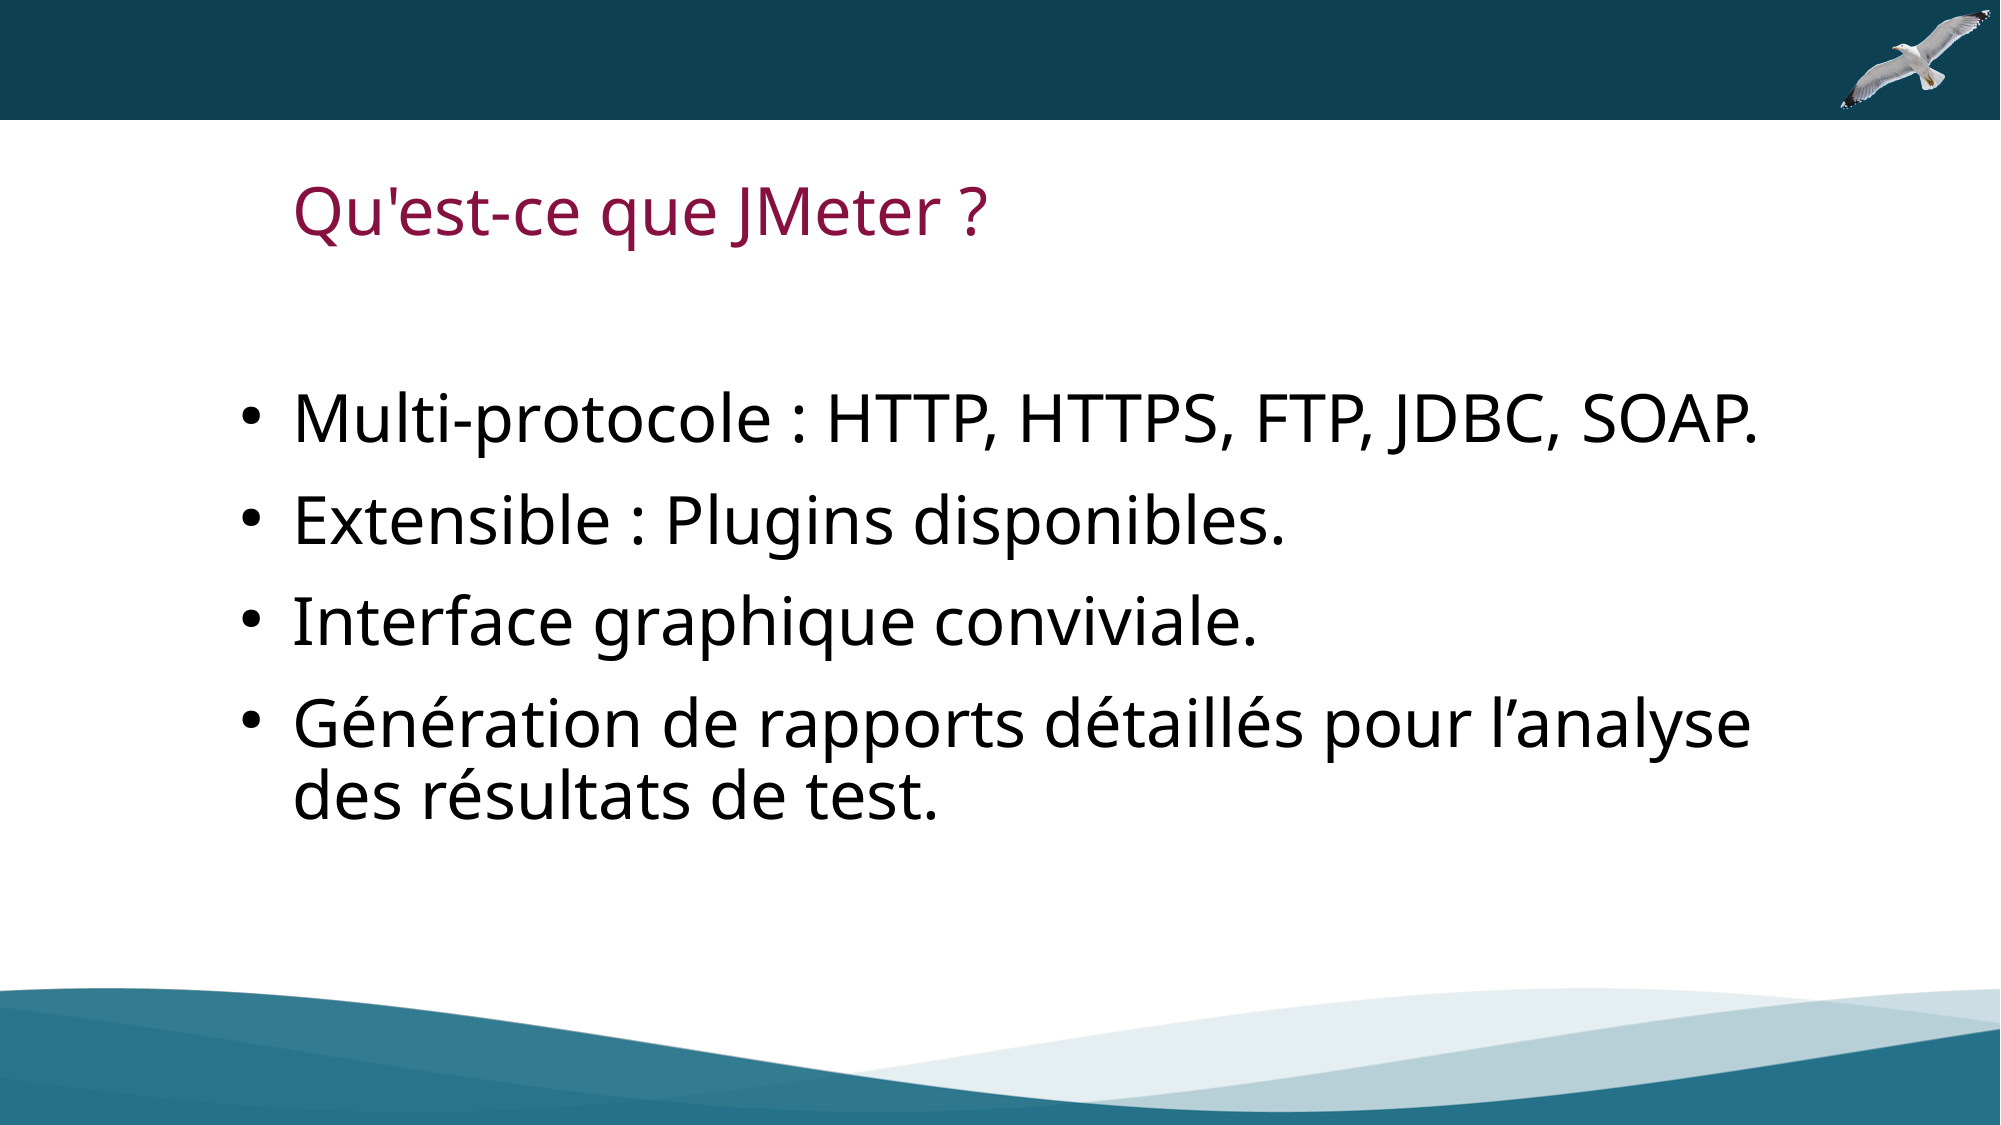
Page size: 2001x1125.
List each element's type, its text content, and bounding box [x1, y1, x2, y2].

list Multi-protocole : HTTP, HTTPS, FTP, JDBC, SOAP. Extensible : Plugins disponibles. Interface graphique conviviale. Génération de rapports détaillés pour l’analyse des résultats de test. [206, 377, 1831, 939]
picture [0, 974, 2000, 1125]
list Qu'est-ce que JMeter ? [206, 170, 1678, 302]
picture [1820, 0, 2000, 120]
